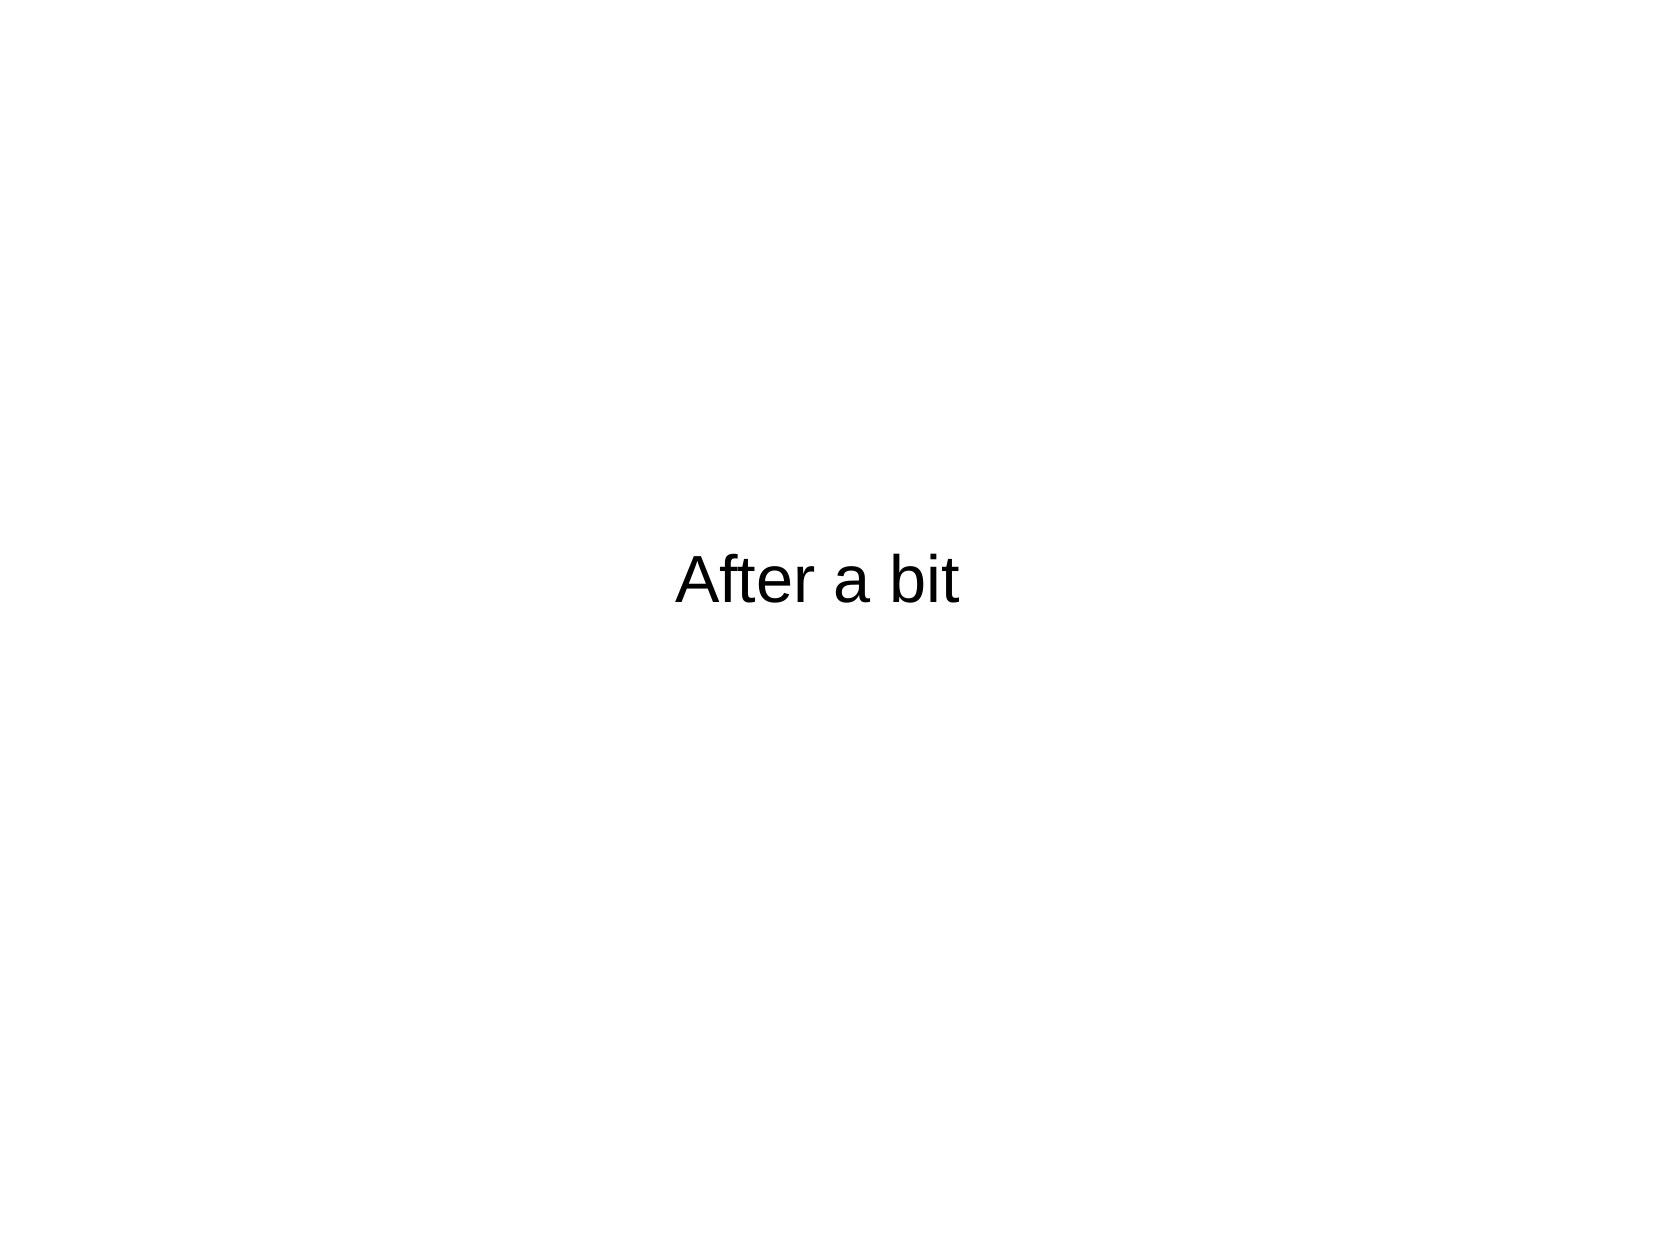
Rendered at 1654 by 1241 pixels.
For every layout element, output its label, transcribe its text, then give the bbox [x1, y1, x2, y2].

subtitle After a bit [82, 56, 1571, 1102]
